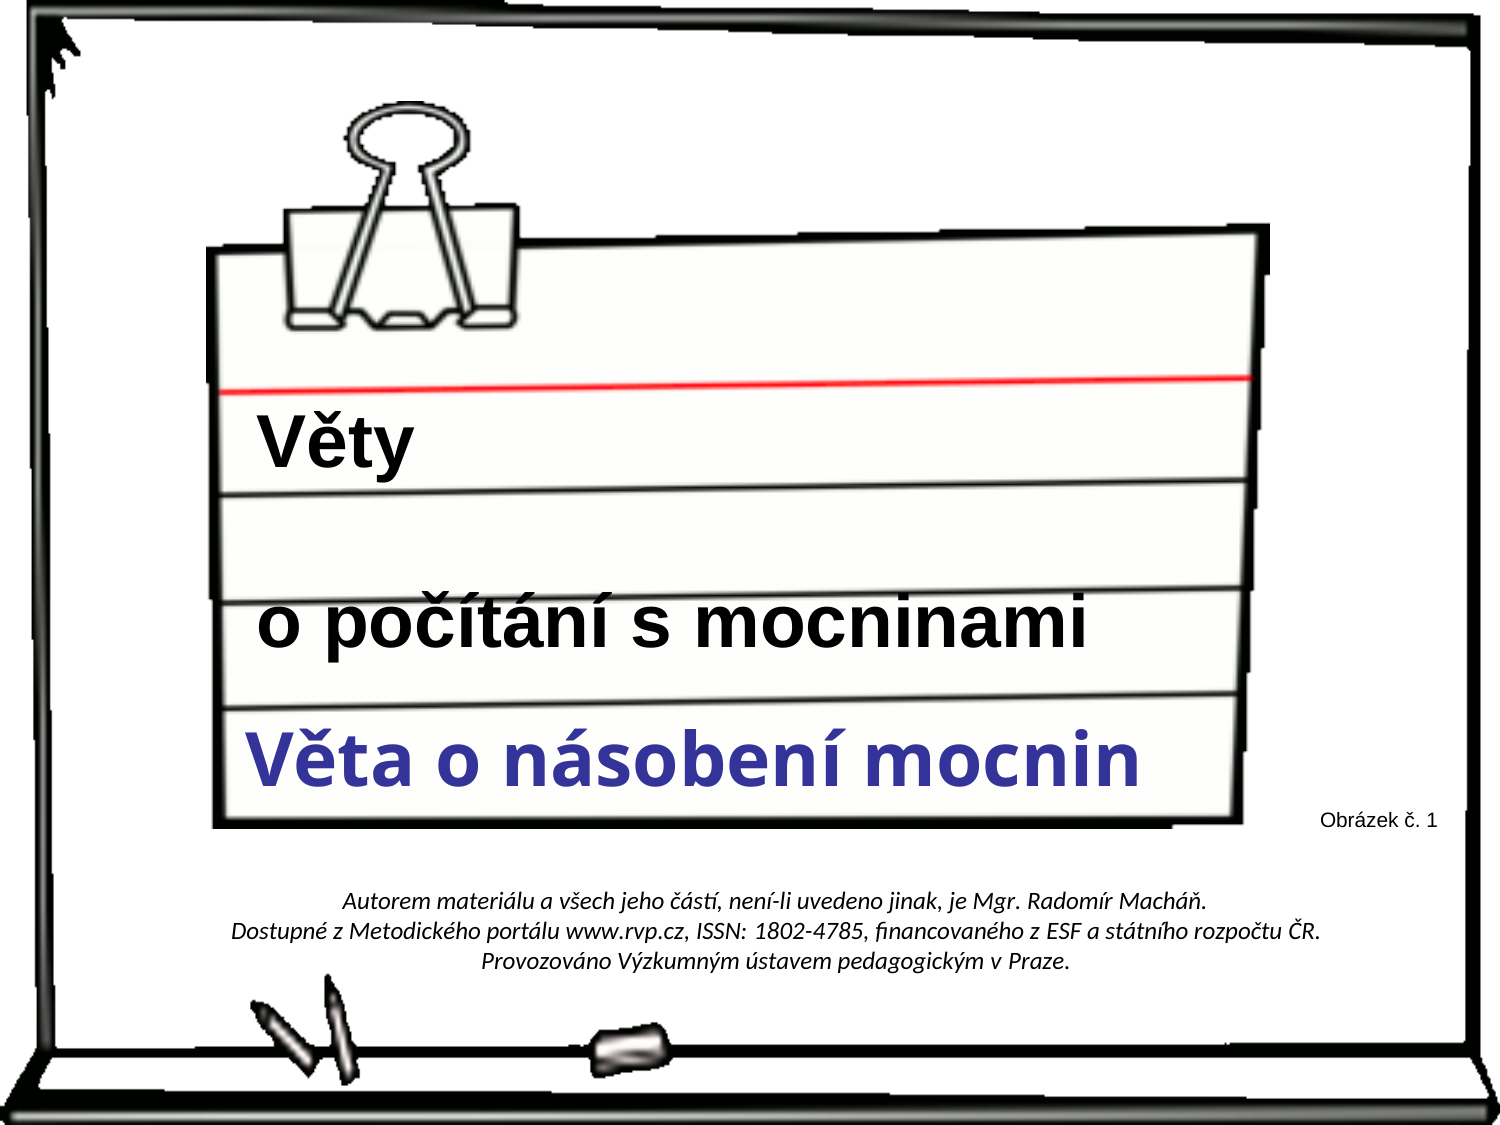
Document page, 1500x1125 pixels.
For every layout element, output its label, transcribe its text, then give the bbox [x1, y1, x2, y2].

text_box Obrázek č. 1 [1305, 798, 1453, 840]
title Autorem materiálu a všech jeho částí, není-li uvedeno jinak, je Mgr. Radomír Macháň. Dostupné z Metodického portálu www.rvp.cz, ISSN: 1802-4785, financovaného z ESF a státního rozpočtu ČR. Provozováno Výzkumným ústavem pedagogickým v Praze. [194, 869, 1358, 990]
picture [0, 0, 1500, 1125]
text_box Věta o násobení mocnin [230, 704, 1235, 835]
text_box Věty o počítání s mocninami [242, 385, 1223, 671]
